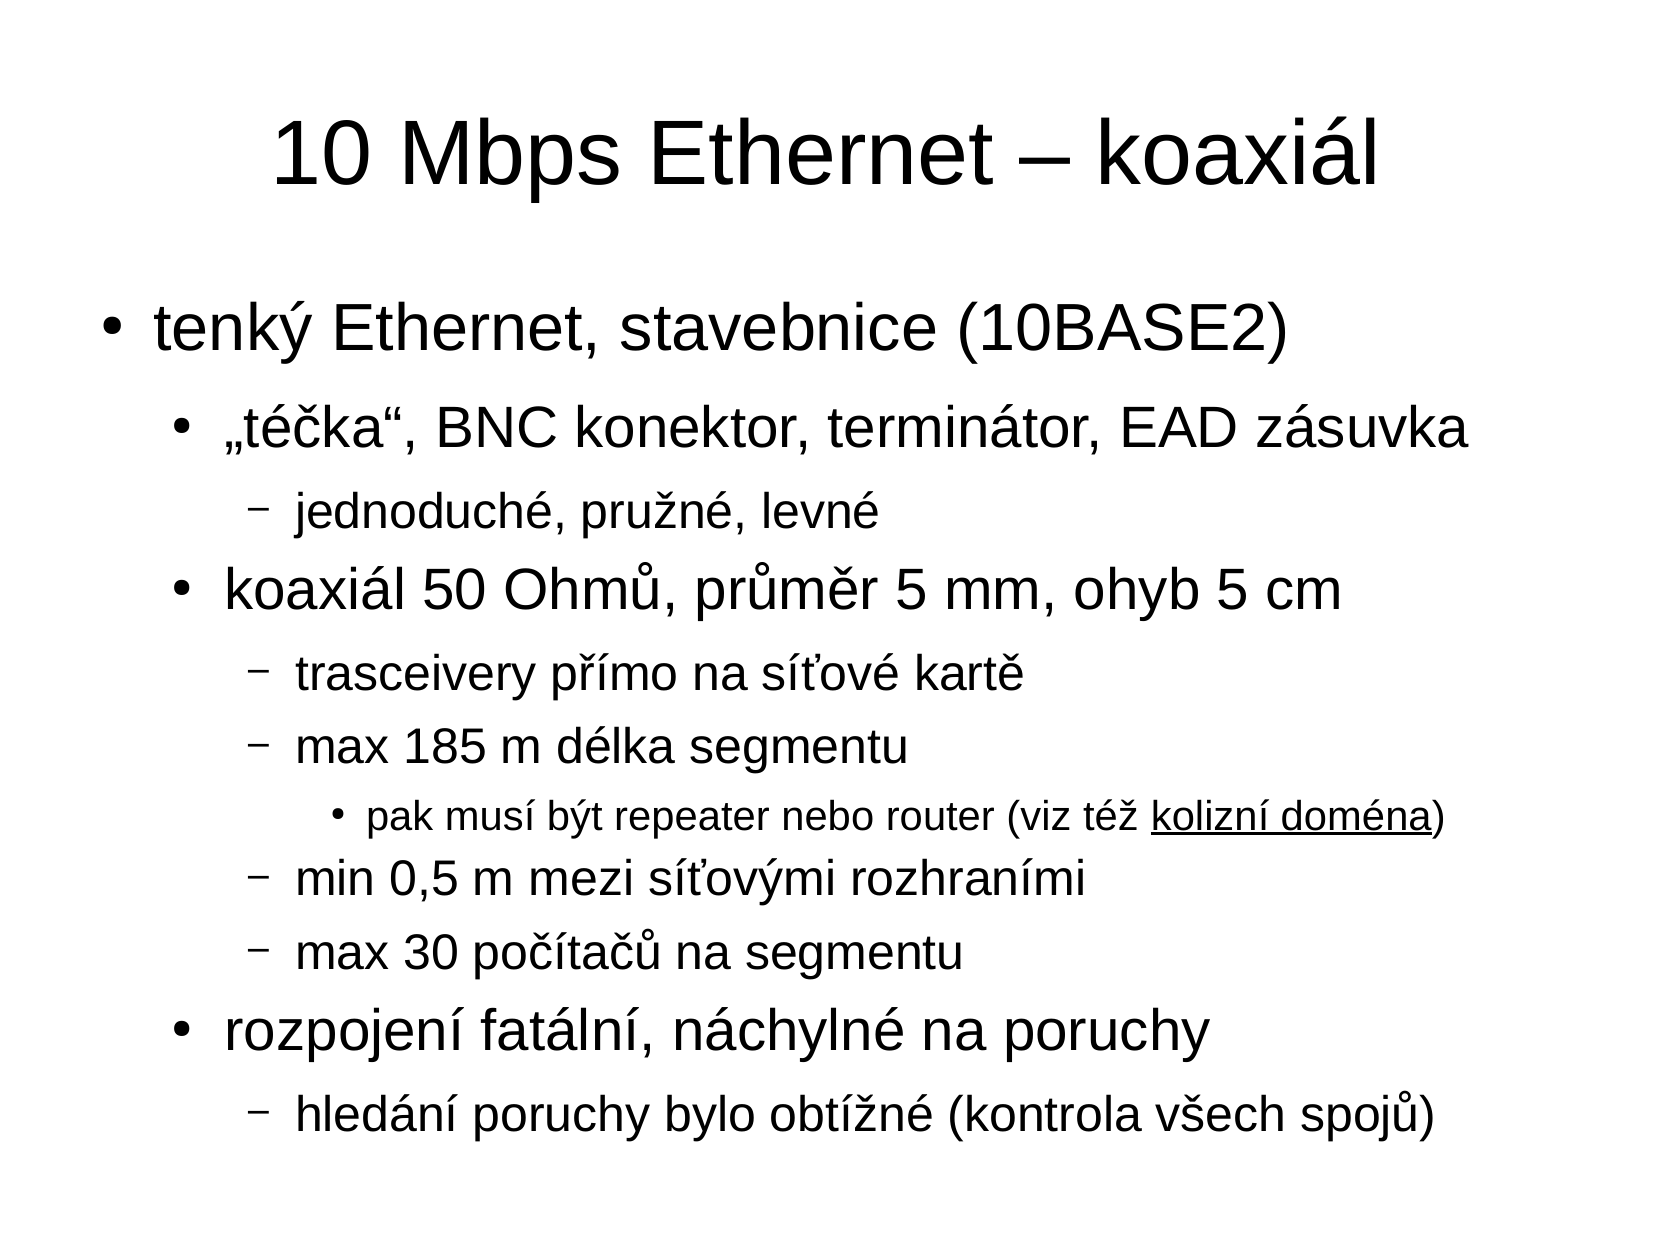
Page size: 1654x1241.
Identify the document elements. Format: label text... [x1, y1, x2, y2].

title 10 Mbps Ethernet – koaxiál [82, 56, 1571, 250]
list tenký Ethernet, stavebnice (10BASE2) „téčka“, BNC konektor, terminátor, EAD zásuvka jednoduché, pružné, levné koaxiál 50 Ohmů, průměr 5 mm, ohyb 5 cm trasceivery přímo na síťové kartě max 185 m délka segmentu pak musí být repeater nebo router (viz též kolizní doména) min 0,5 m mezi síťovými rozhraními max 30 počítačů na segmentu rozpojení fatální, náchylné na poruchy hledání poruchy bylo obtížné (kontrola všech spojů) [82, 290, 1571, 1142]
